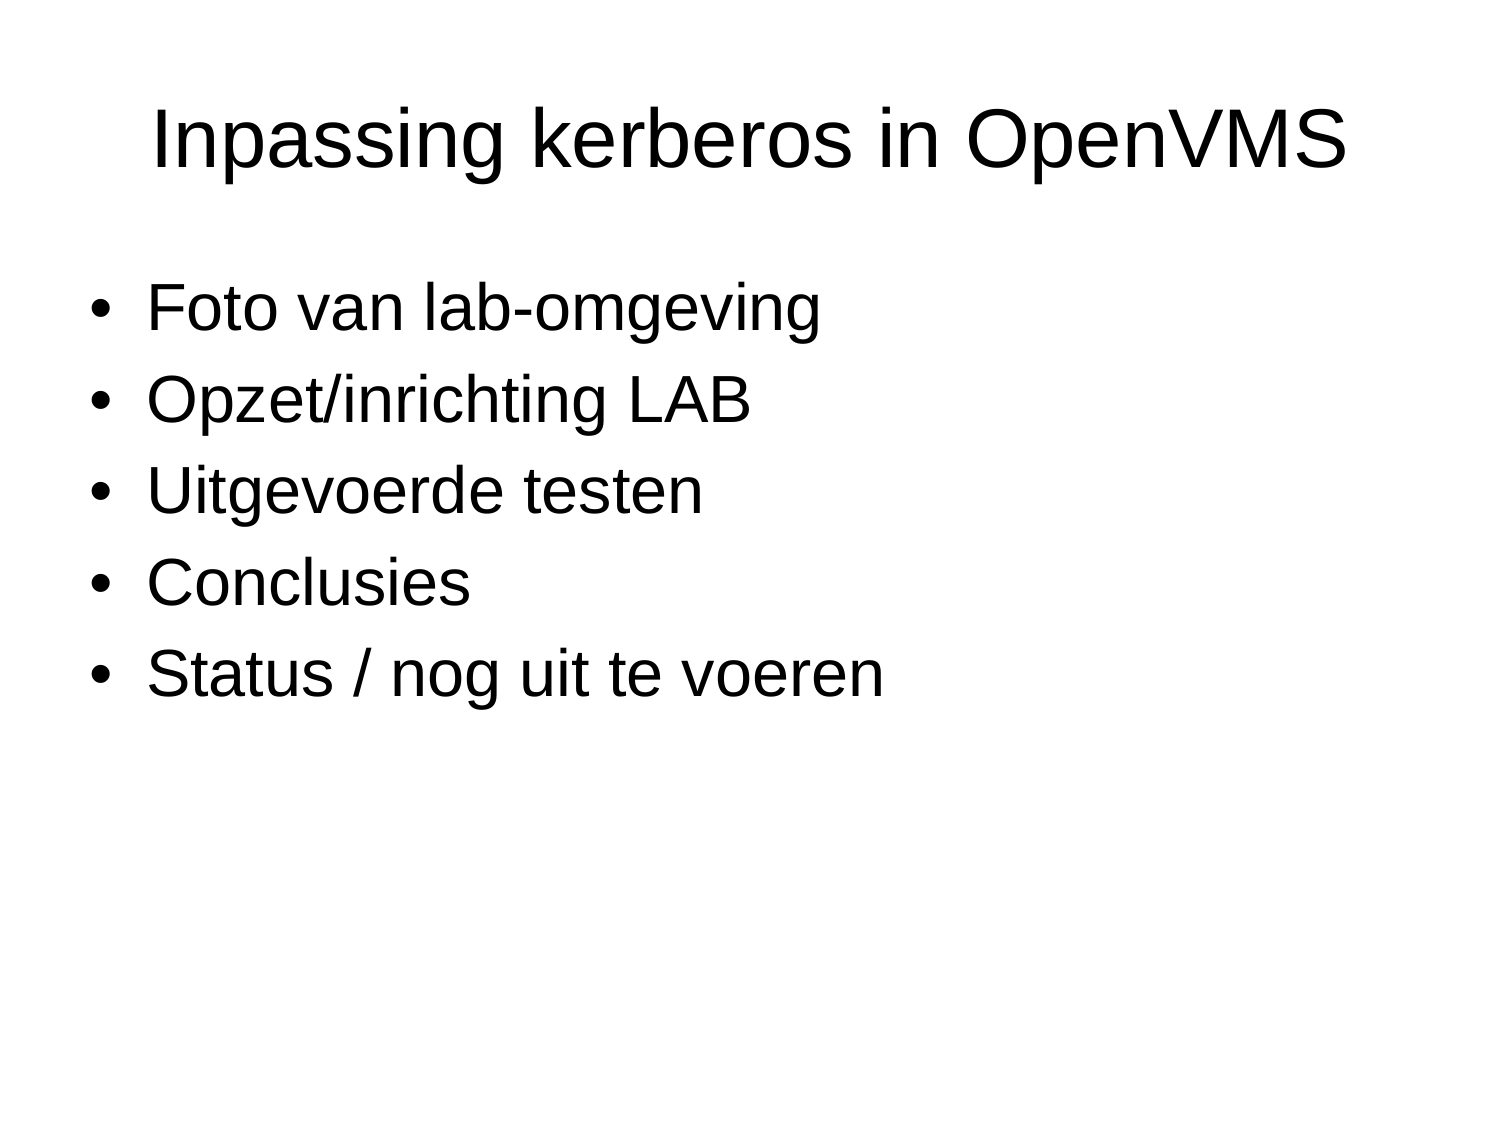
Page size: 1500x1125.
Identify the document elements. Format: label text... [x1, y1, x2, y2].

list Foto van lab-omgeving Opzet/inrichting LAB Uitgevoerde testen Conclusies Status / nog uit te voeren [75, 262, 1426, 1006]
title Inpassing kerberos in OpenVMS [75, 45, 1426, 233]
